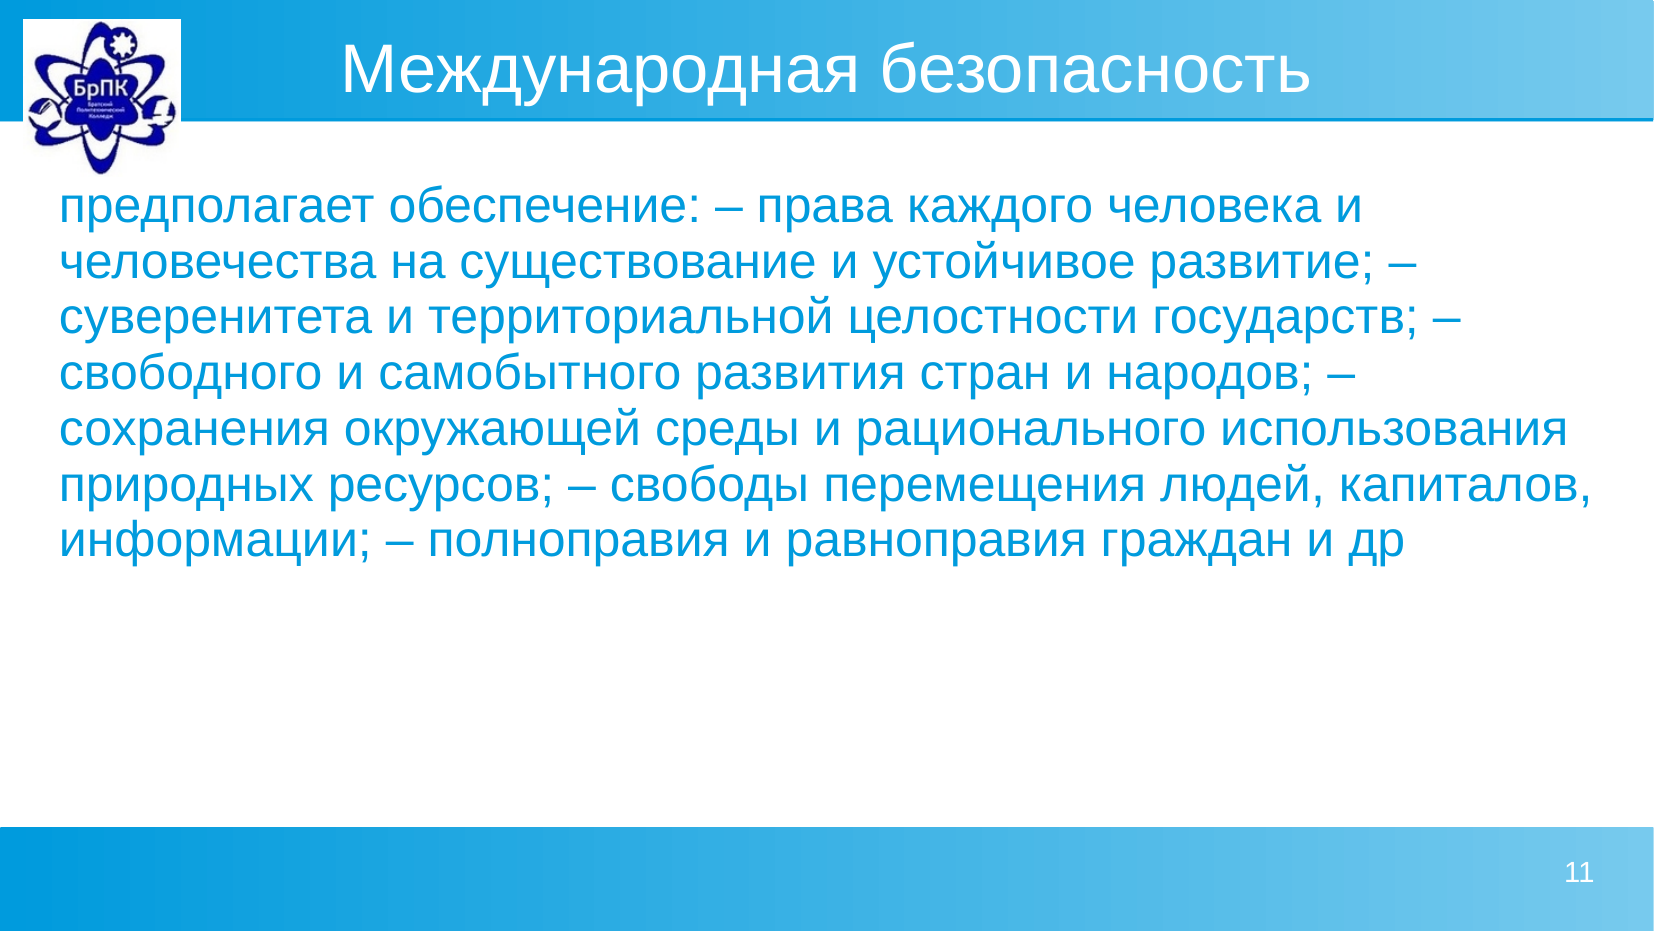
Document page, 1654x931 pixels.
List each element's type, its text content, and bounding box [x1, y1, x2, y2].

title Международная безопасность [181, 29, 1595, 108]
list предполагает обеспечение: – права каждого человека и человечества на существование и устойчивое развитие; – суверенитета и территориальной целостности государств; – свободного и самобытного развития стран и народов; – сохранения окружающей среды и рационального использования природных ресурсов; – свободы перемещения людей, капиталов, информации; – полноправия и равноправия граждан и др [59, 177, 1595, 768]
picture [23, 20, 181, 177]
